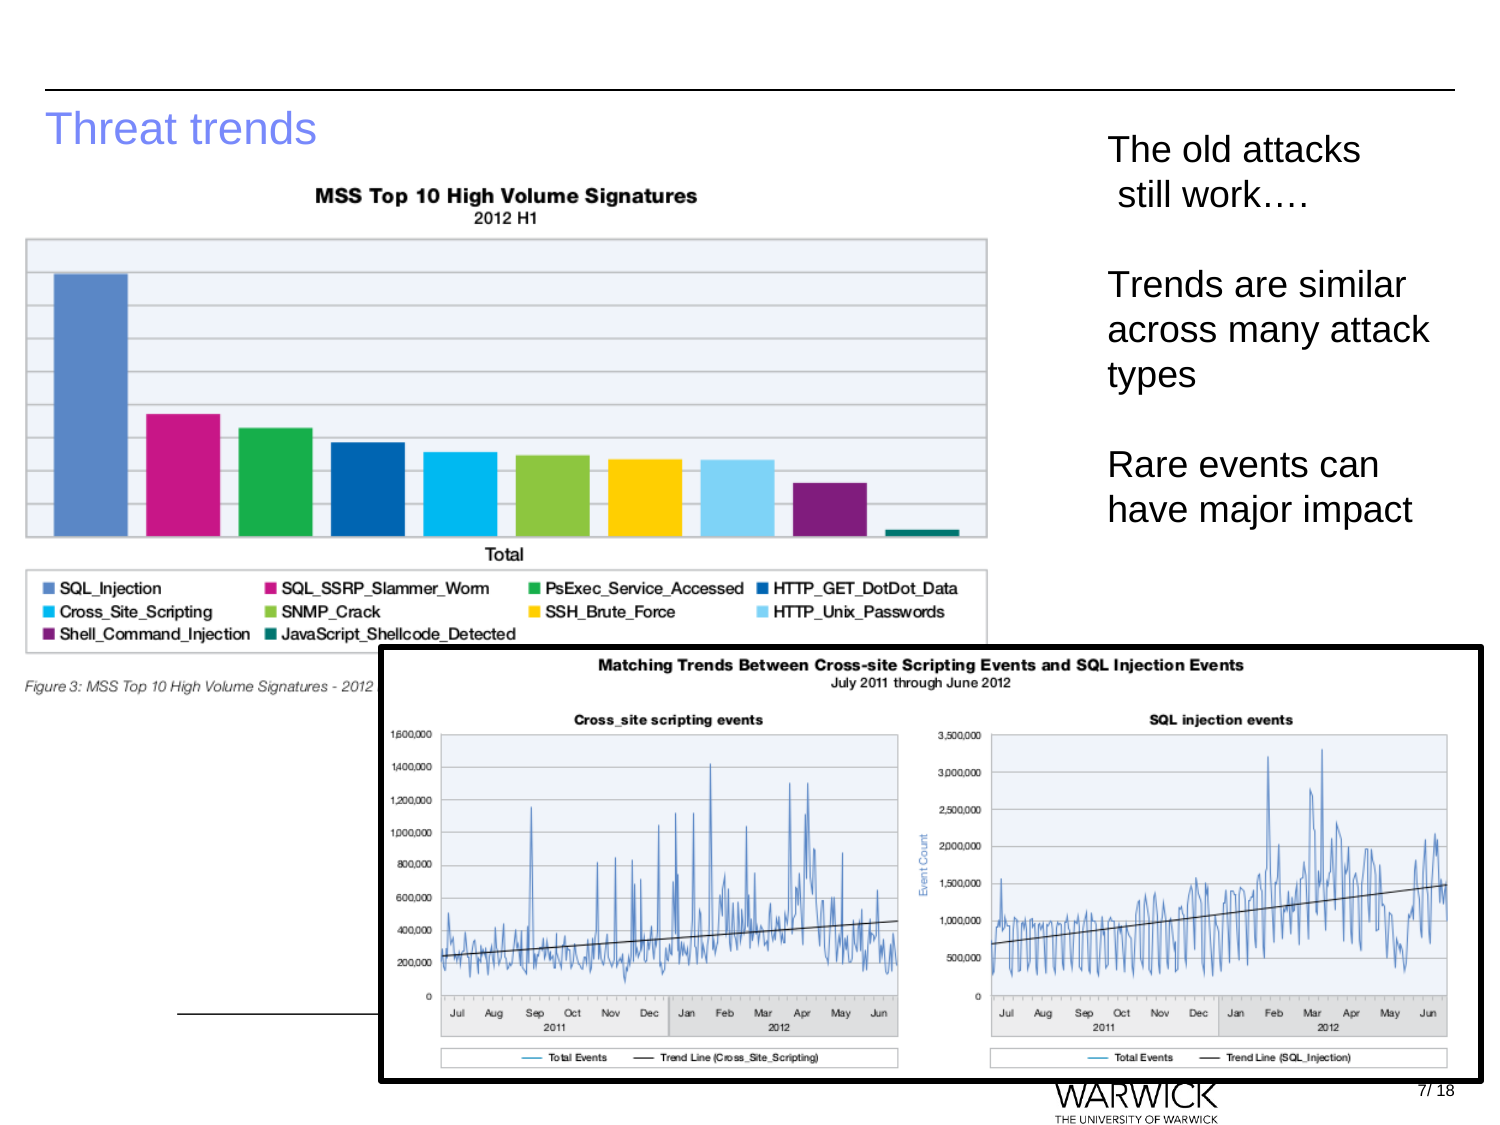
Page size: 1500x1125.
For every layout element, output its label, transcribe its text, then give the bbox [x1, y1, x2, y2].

picture [177, 1010, 1275, 1125]
title Threat trends [29, 97, 1455, 203]
text_box The old attacks still work…. Trends are similar across many attack types Rare events can have major impact [1092, 118, 1447, 538]
picture [13, 171, 1004, 699]
picture [383, 649, 1479, 1078]
